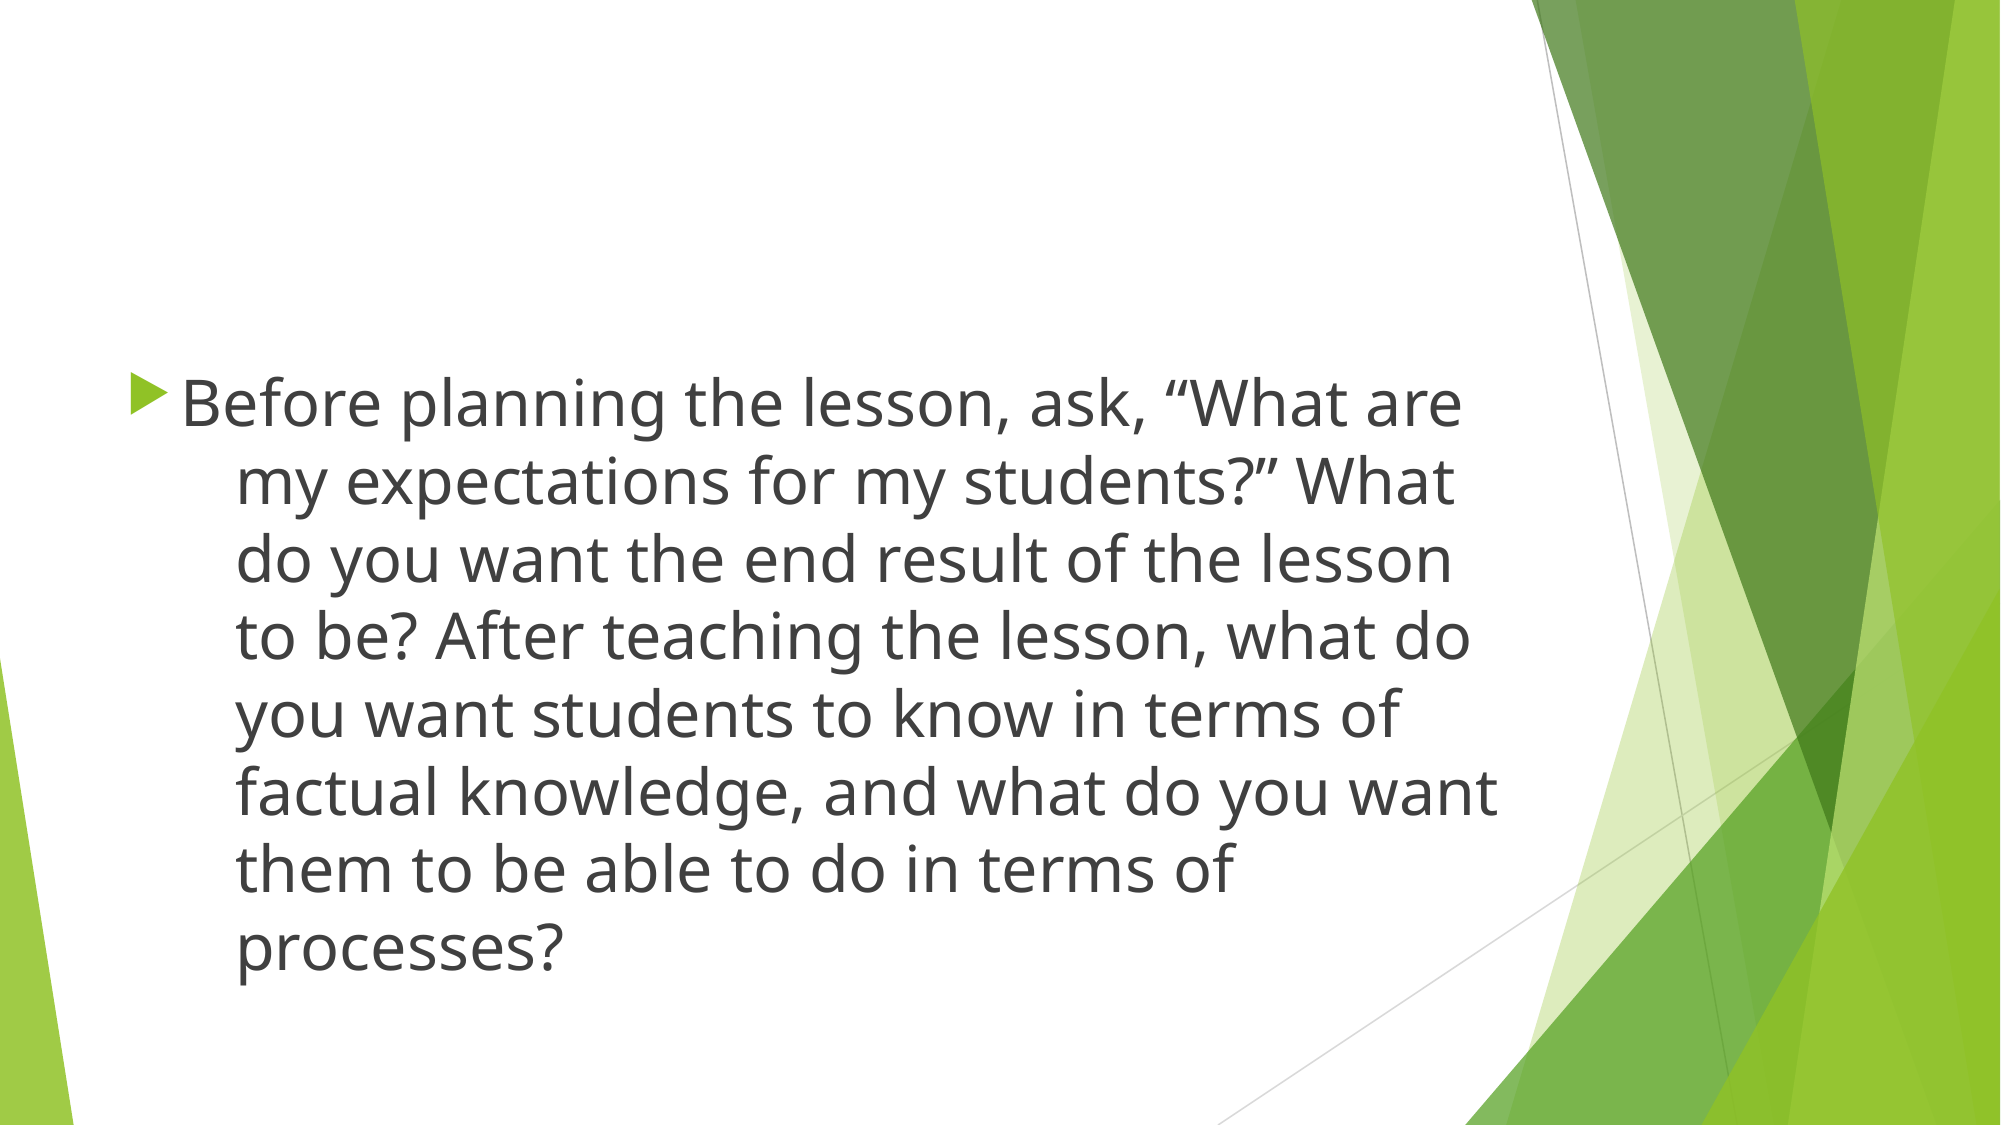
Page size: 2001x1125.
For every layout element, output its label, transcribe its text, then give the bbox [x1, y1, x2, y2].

list Before planning the lesson, ask, “What are my expectations for my students?” What do you want the end result of the lesson to be? After teaching the lesson, what do you want students to know in terms of factual knowledge, and what do you want them to be able to do in terms of processes? [111, 354, 1522, 992]
